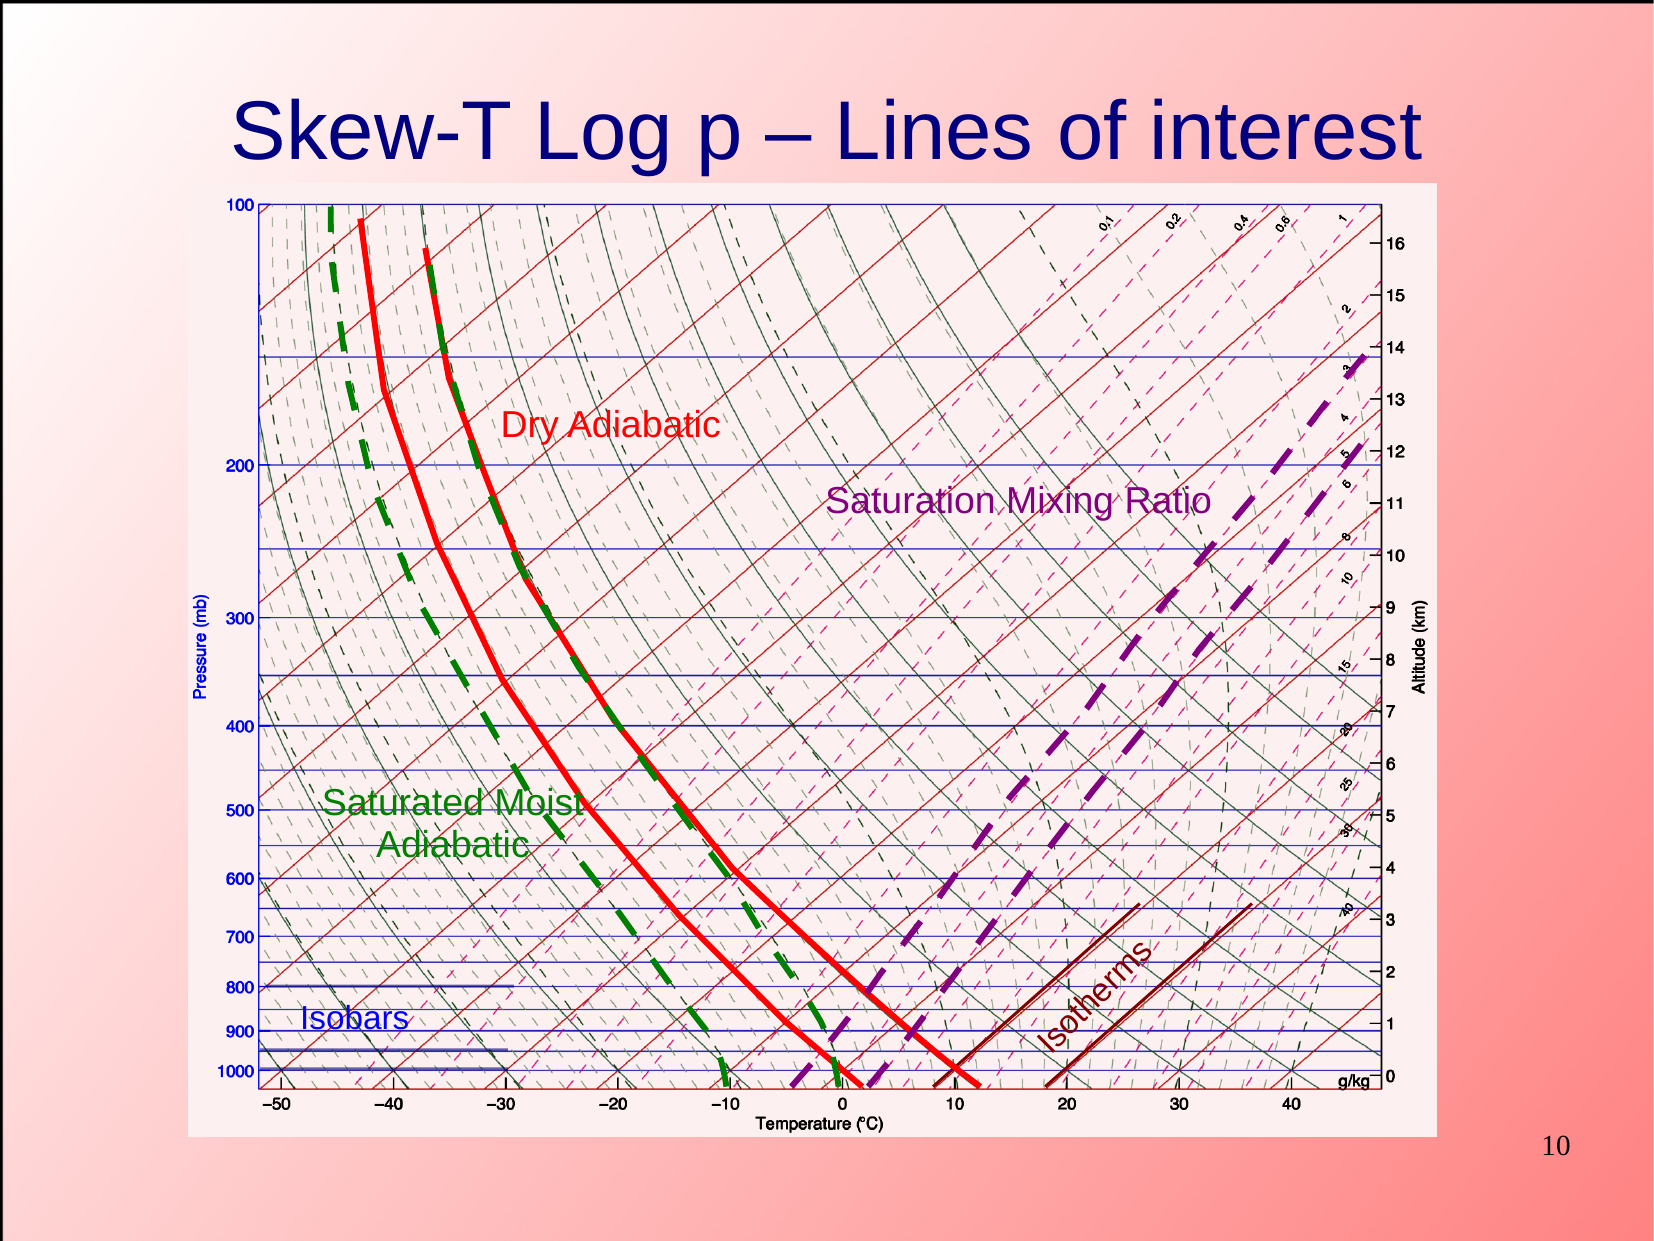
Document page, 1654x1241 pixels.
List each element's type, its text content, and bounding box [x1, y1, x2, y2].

text_box Saturated Moist Adiabatic [307, 773, 599, 873]
text_box Saturation Mixing Ratio [810, 472, 1227, 572]
picture [0, 0, 1654, 1241]
text_box Isobars [285, 992, 443, 1044]
text_box Dry Adiabatic [485, 395, 780, 453]
title Skew-T Log p – Lines of interest [82, 57, 1572, 206]
text_box Isotherms [1013, 915, 1176, 1077]
